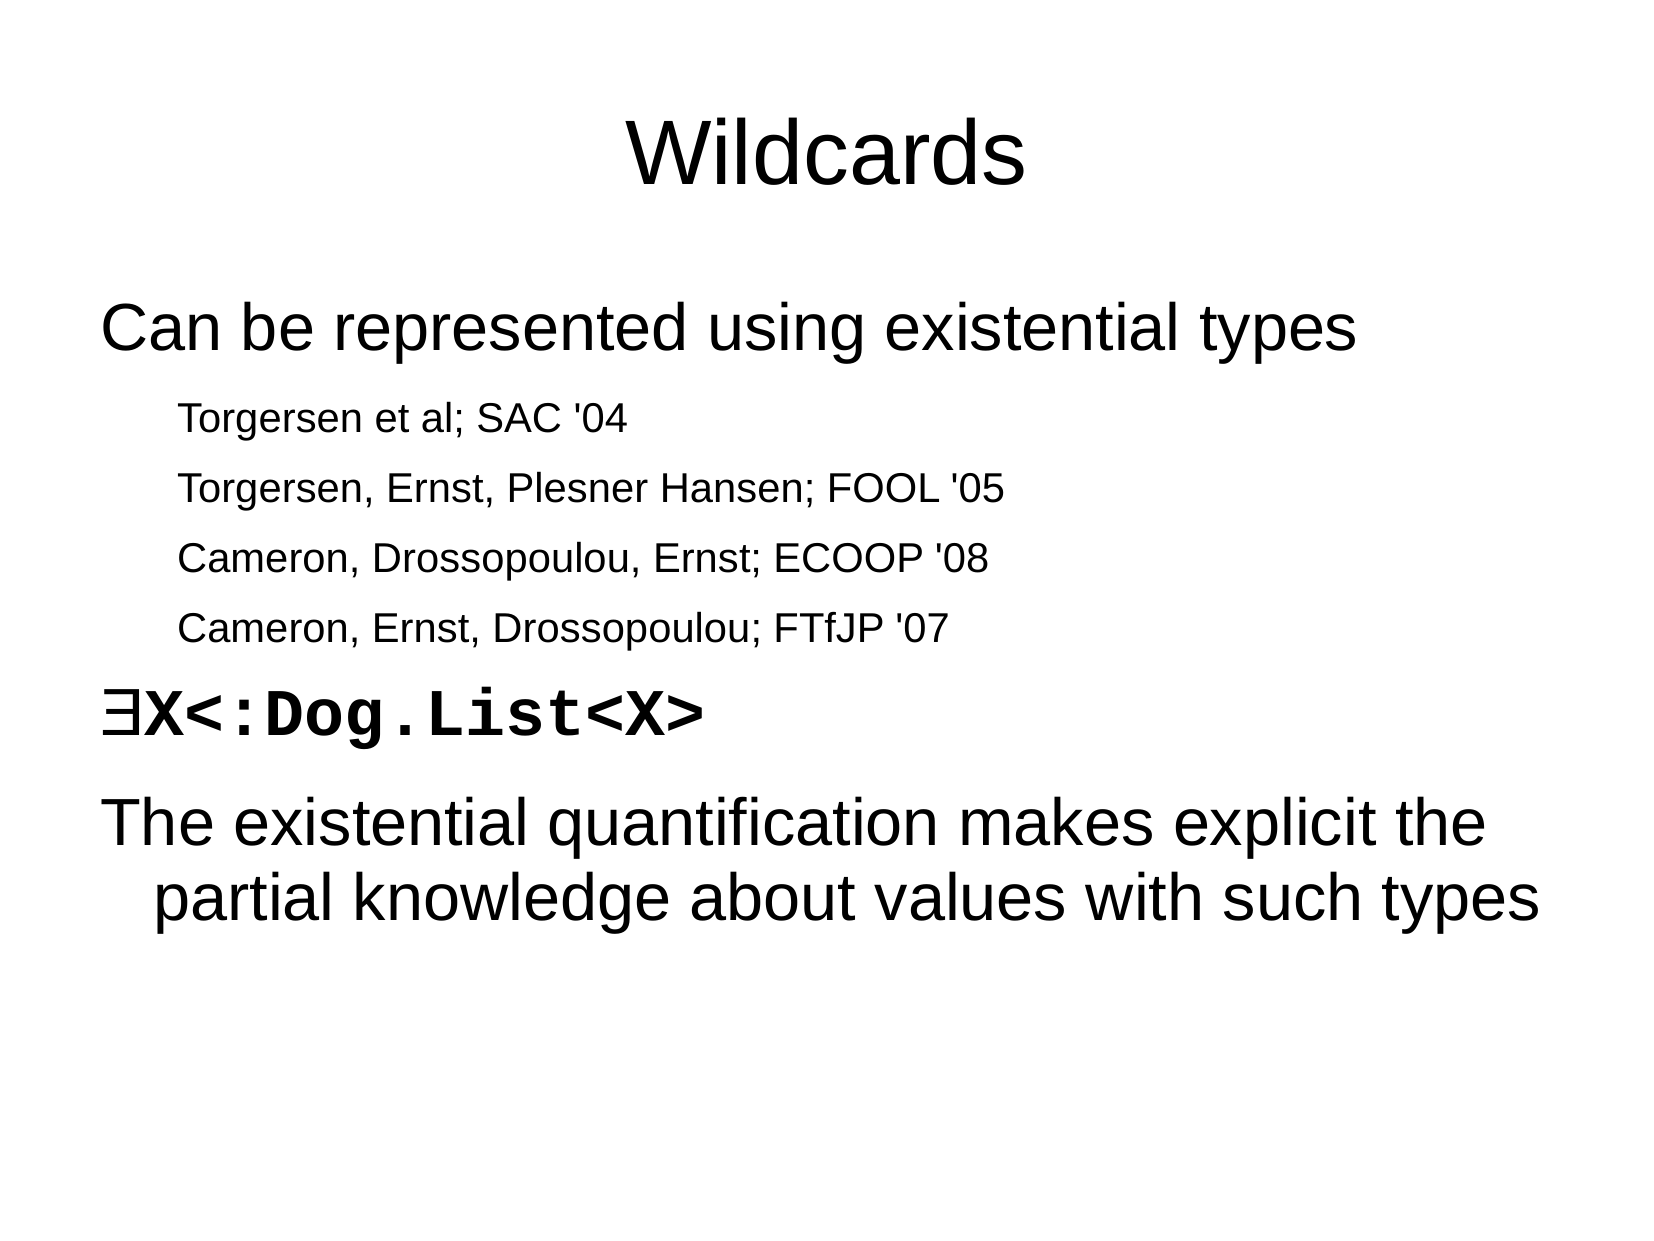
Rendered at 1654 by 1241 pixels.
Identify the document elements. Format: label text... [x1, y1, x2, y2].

title Wildcards [82, 56, 1571, 250]
list Can be represented using existential types Torgersen et al; SAC '04 Torgersen, Ernst, Plesner Hansen; FOOL '05 Cameron, Drossopoulou, Ernst; ECOOP '08 Cameron, Ernst, Drossopoulou; FTfJP '07 ƎX<:Dog.List<X> The existential quantification makes explicit the partial knowledge about values with such types [82, 290, 1571, 1094]
